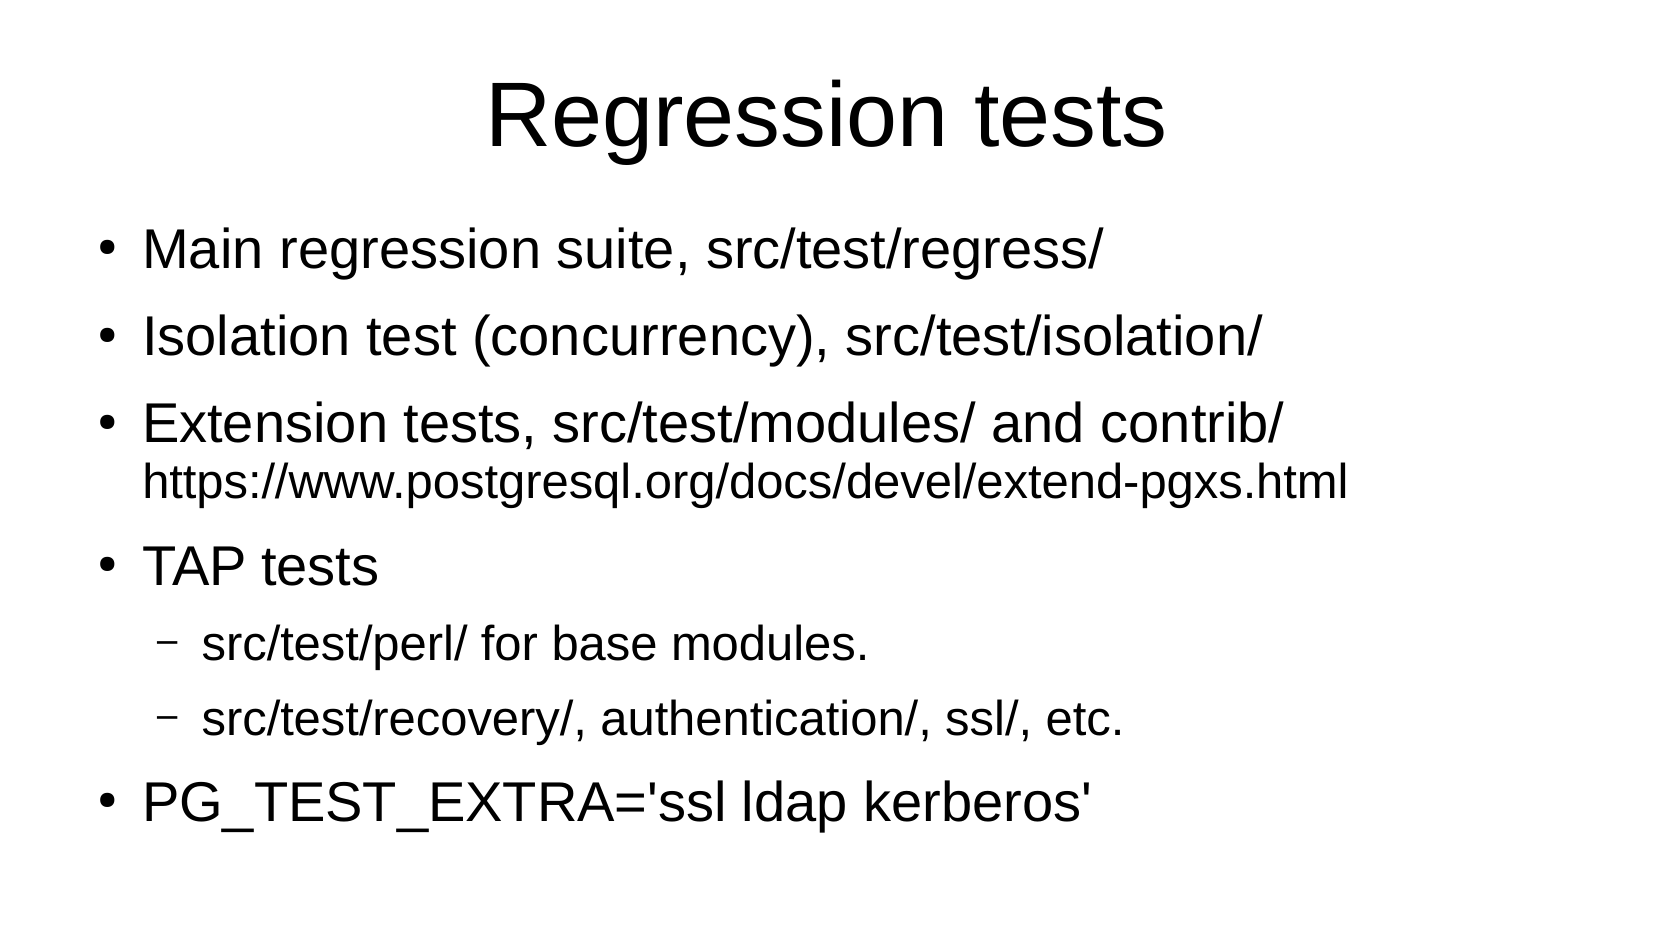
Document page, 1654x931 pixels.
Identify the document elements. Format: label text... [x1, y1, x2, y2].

list Main regression suite, src/test/regress/ Isolation test (concurrency), src/test/isolation/ Extension tests, src/test/modules/ and contrib/ https://www.postgresql.org/docs/devel/extend-pgxs.html TAP tests src/test/perl/ for base modules. src/test/recovery/, authentication/, ssl/, etc. PG_TEST_EXTRA='ssl ldap kerberos' [82, 217, 1571, 841]
title Regression tests [82, 37, 1571, 193]
